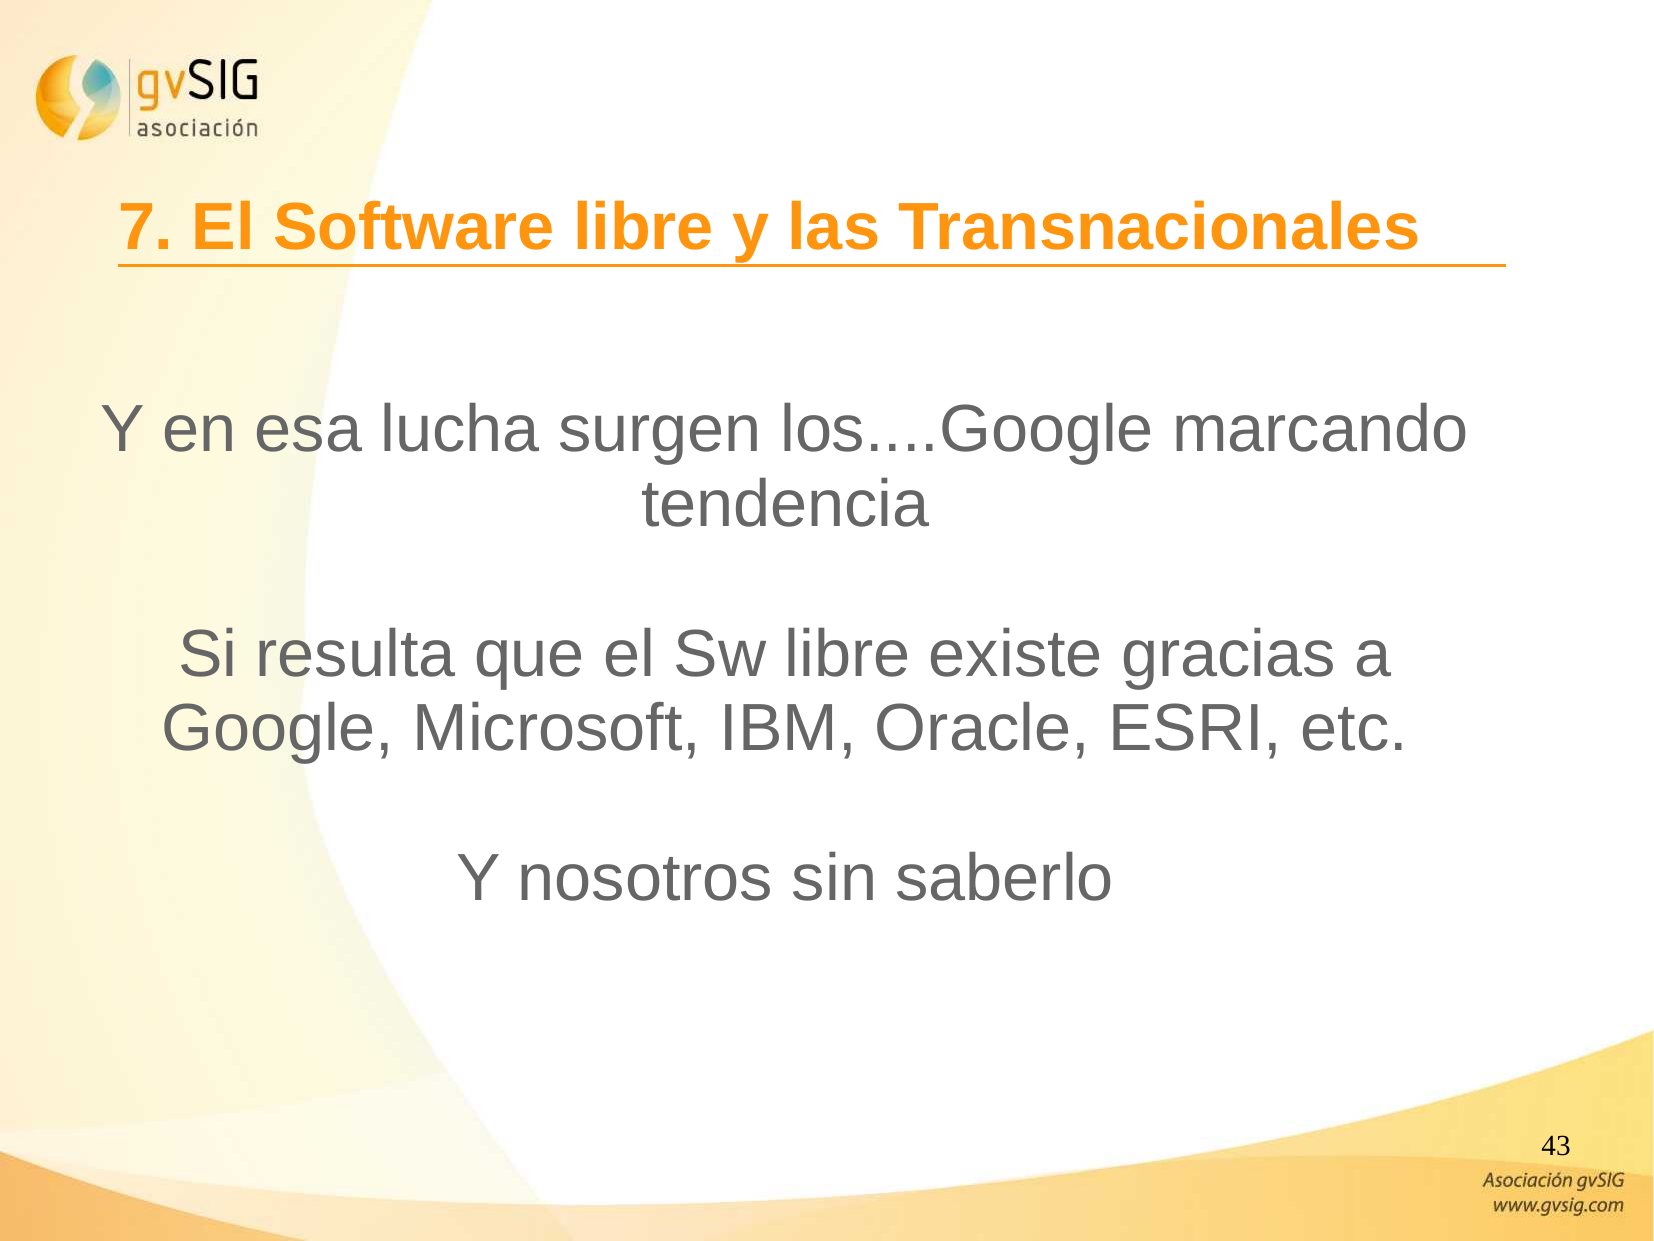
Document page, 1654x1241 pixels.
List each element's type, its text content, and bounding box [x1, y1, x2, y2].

picture [0, 0, 1654, 1241]
text_box Y en esa lucha surgen los....Google marcando tendencia Si resulta que el Sw libre existe gracias a Google, Microsoft, IBM, Oracle, ESRI, etc. Y nosotros sin saberlo [76, 383, 1495, 1093]
title 7. El Software libre y las Transnacionales [118, 177, 1607, 276]
